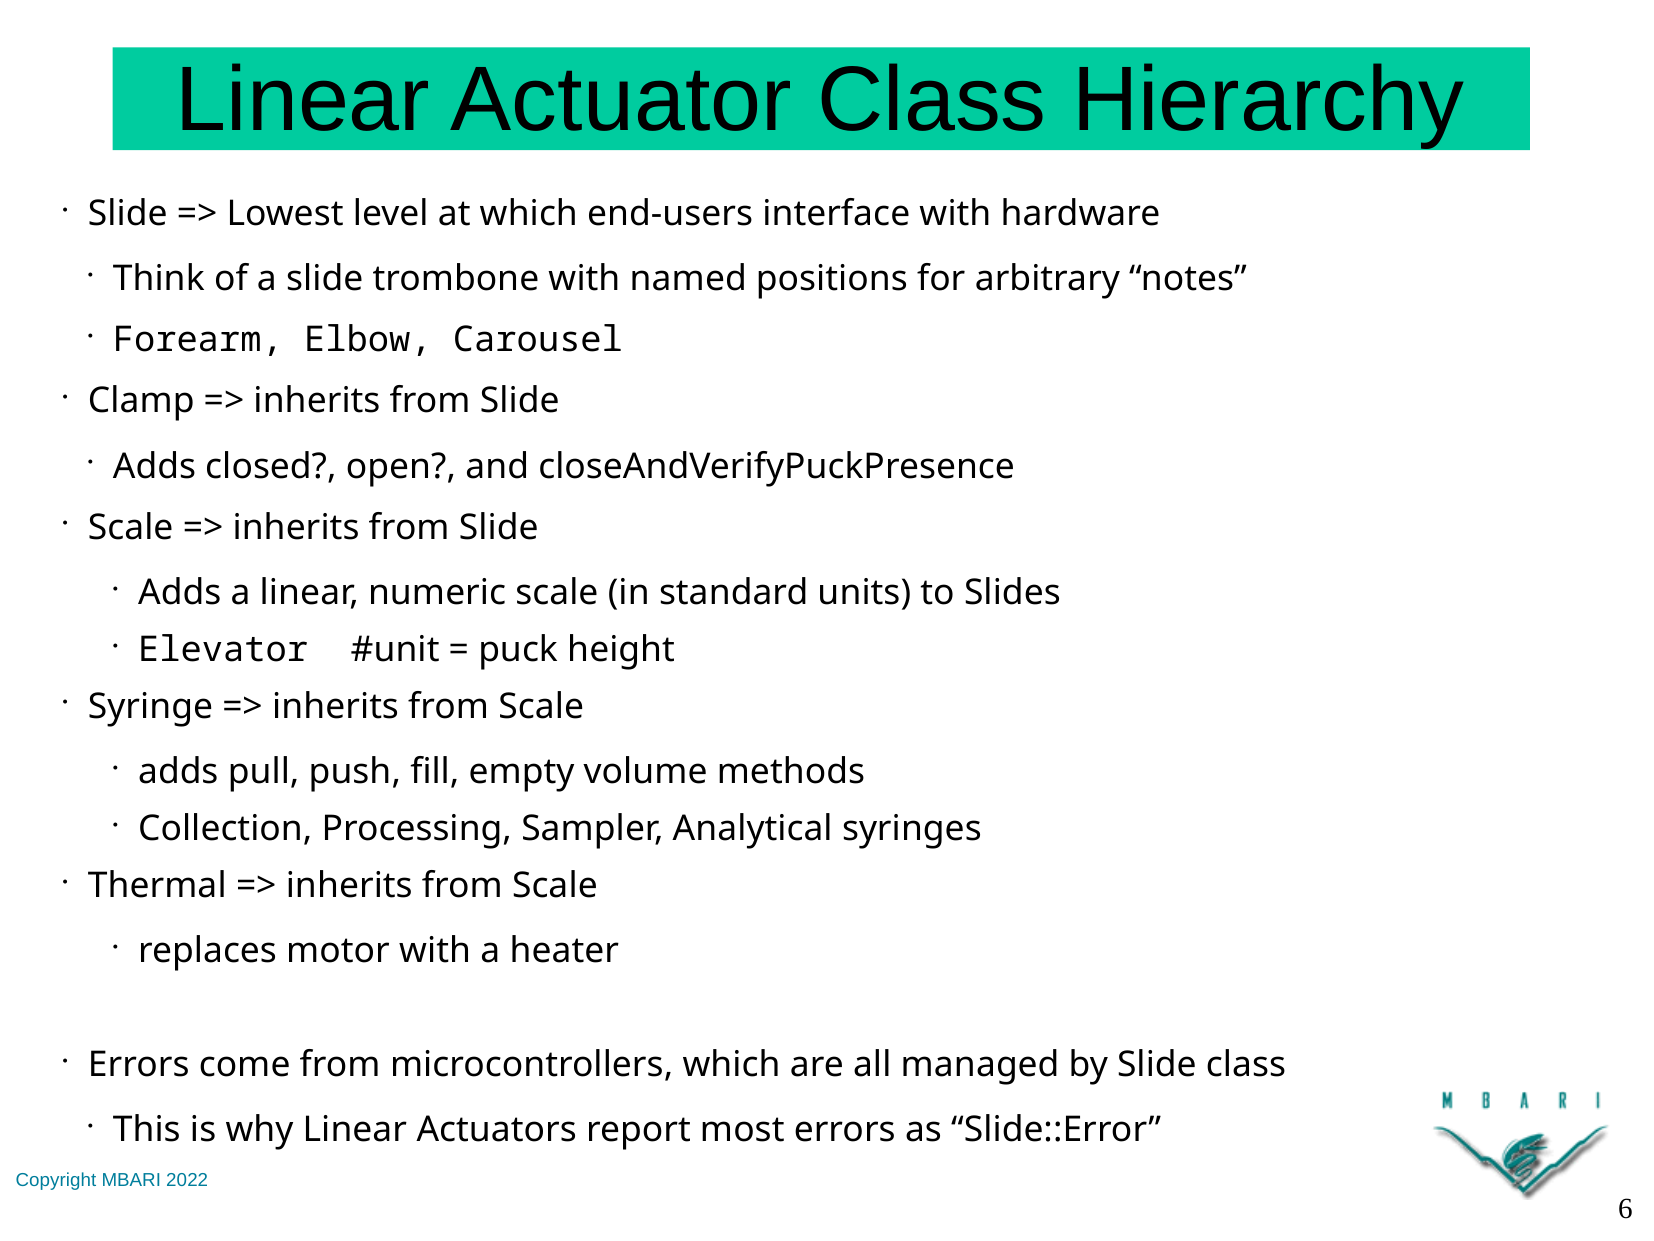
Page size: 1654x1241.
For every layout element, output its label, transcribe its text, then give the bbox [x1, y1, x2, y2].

title Linear Actuator Class Hierarchy [112, 47, 1530, 151]
picture [1426, 1156, 1613, 1200]
list Slide => Lowest level at which end-users interface with hardware Think of a slide trombone with named positions for arbitrary “notes” Forearm, Elbow, Carousel Clamp => inherits from Slide Adds closed?, open?, and closeAndVerifyPuckPresence Scale => inherits from Slide Adds a linear, numeric scale (in standard units) to Slides Elevator #unit = puck height Syringe => inherits from Scale adds pull, push, fill, empty volume methods Collection, Processing, Sampler, Analytical syringes Thermal => inherits from Scale replaces motor with a heater Errors come from microcontrollers, which are all managed by Slide class This is why Linear Actuators report most errors as “Slide::Error” [37, 187, 1613, 1156]
